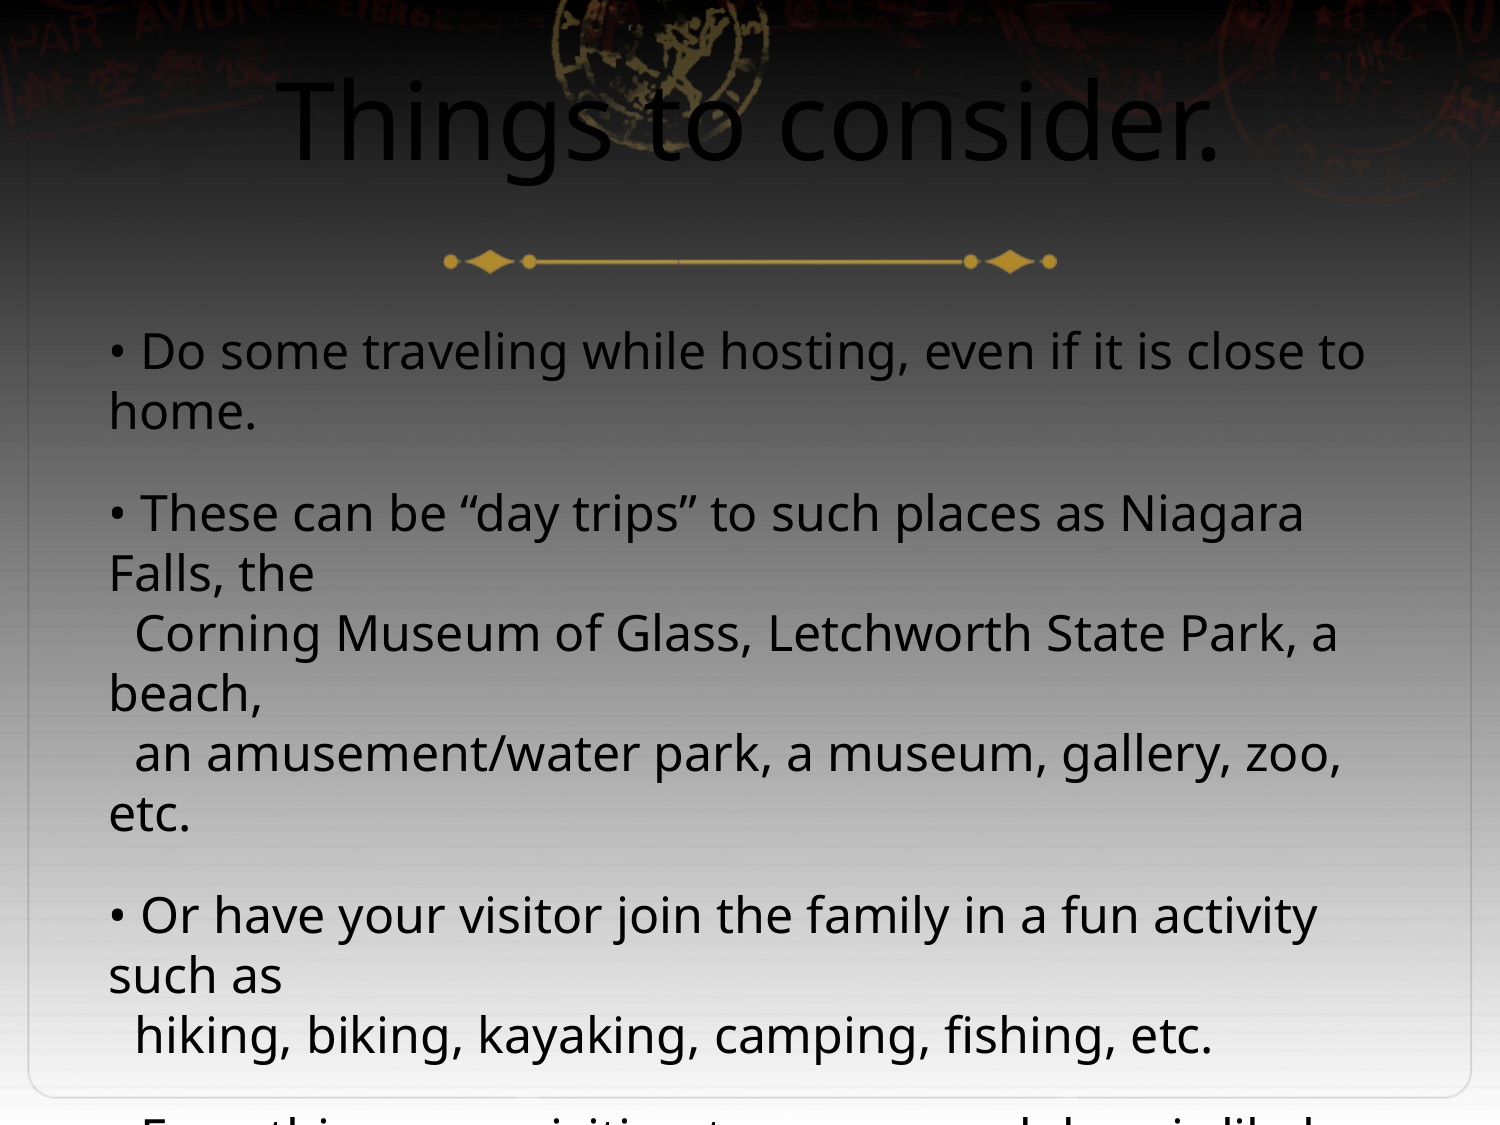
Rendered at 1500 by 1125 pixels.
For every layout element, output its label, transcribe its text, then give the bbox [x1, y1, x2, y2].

picture [0, 0, 1500, 1125]
list • Do some traveling while hosting, even if it is close to home. • These can be “day trips” to such places as Niagara Falls, the Corning Museum of Glass, Letchworth State Park, a beach, an amusement/water park, a museum, gallery, zoo, etc. • Or have your visitor join the family in a fun activity such as hiking, biking, kayaking, camping, fishing, etc. • Everything your visiting teen sees and does is likely to be a new experience and will be greatly appreciated. [93, 312, 1407, 988]
title Things to consider. [93, 45, 1407, 233]
